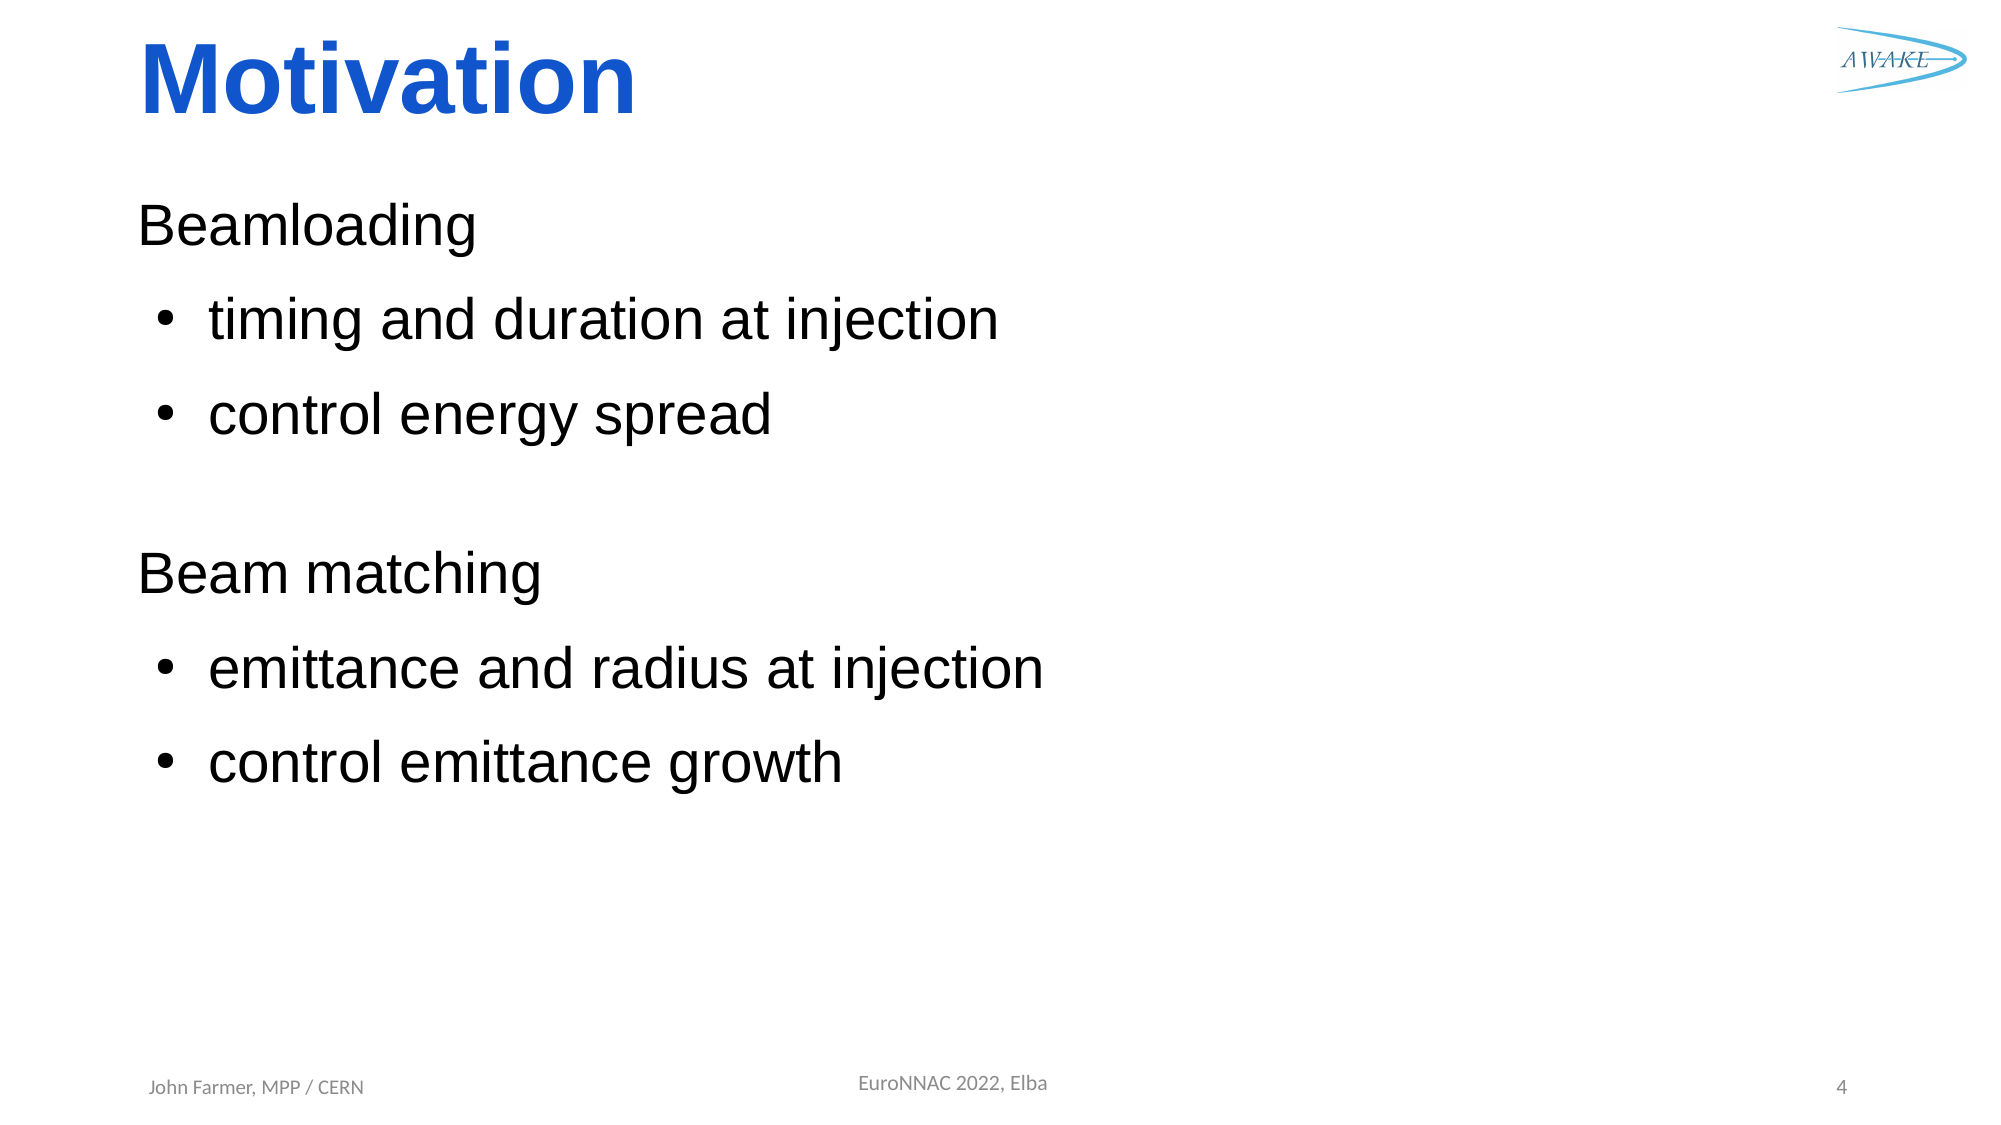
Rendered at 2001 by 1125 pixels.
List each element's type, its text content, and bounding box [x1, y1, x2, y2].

list Beamloading timing and duration at injection control energy spread Beam matching emittance and radius at injection control emittance growth [137, 192, 1863, 1028]
title Motivation [139, 22, 1759, 135]
picture [1837, 27, 1967, 93]
